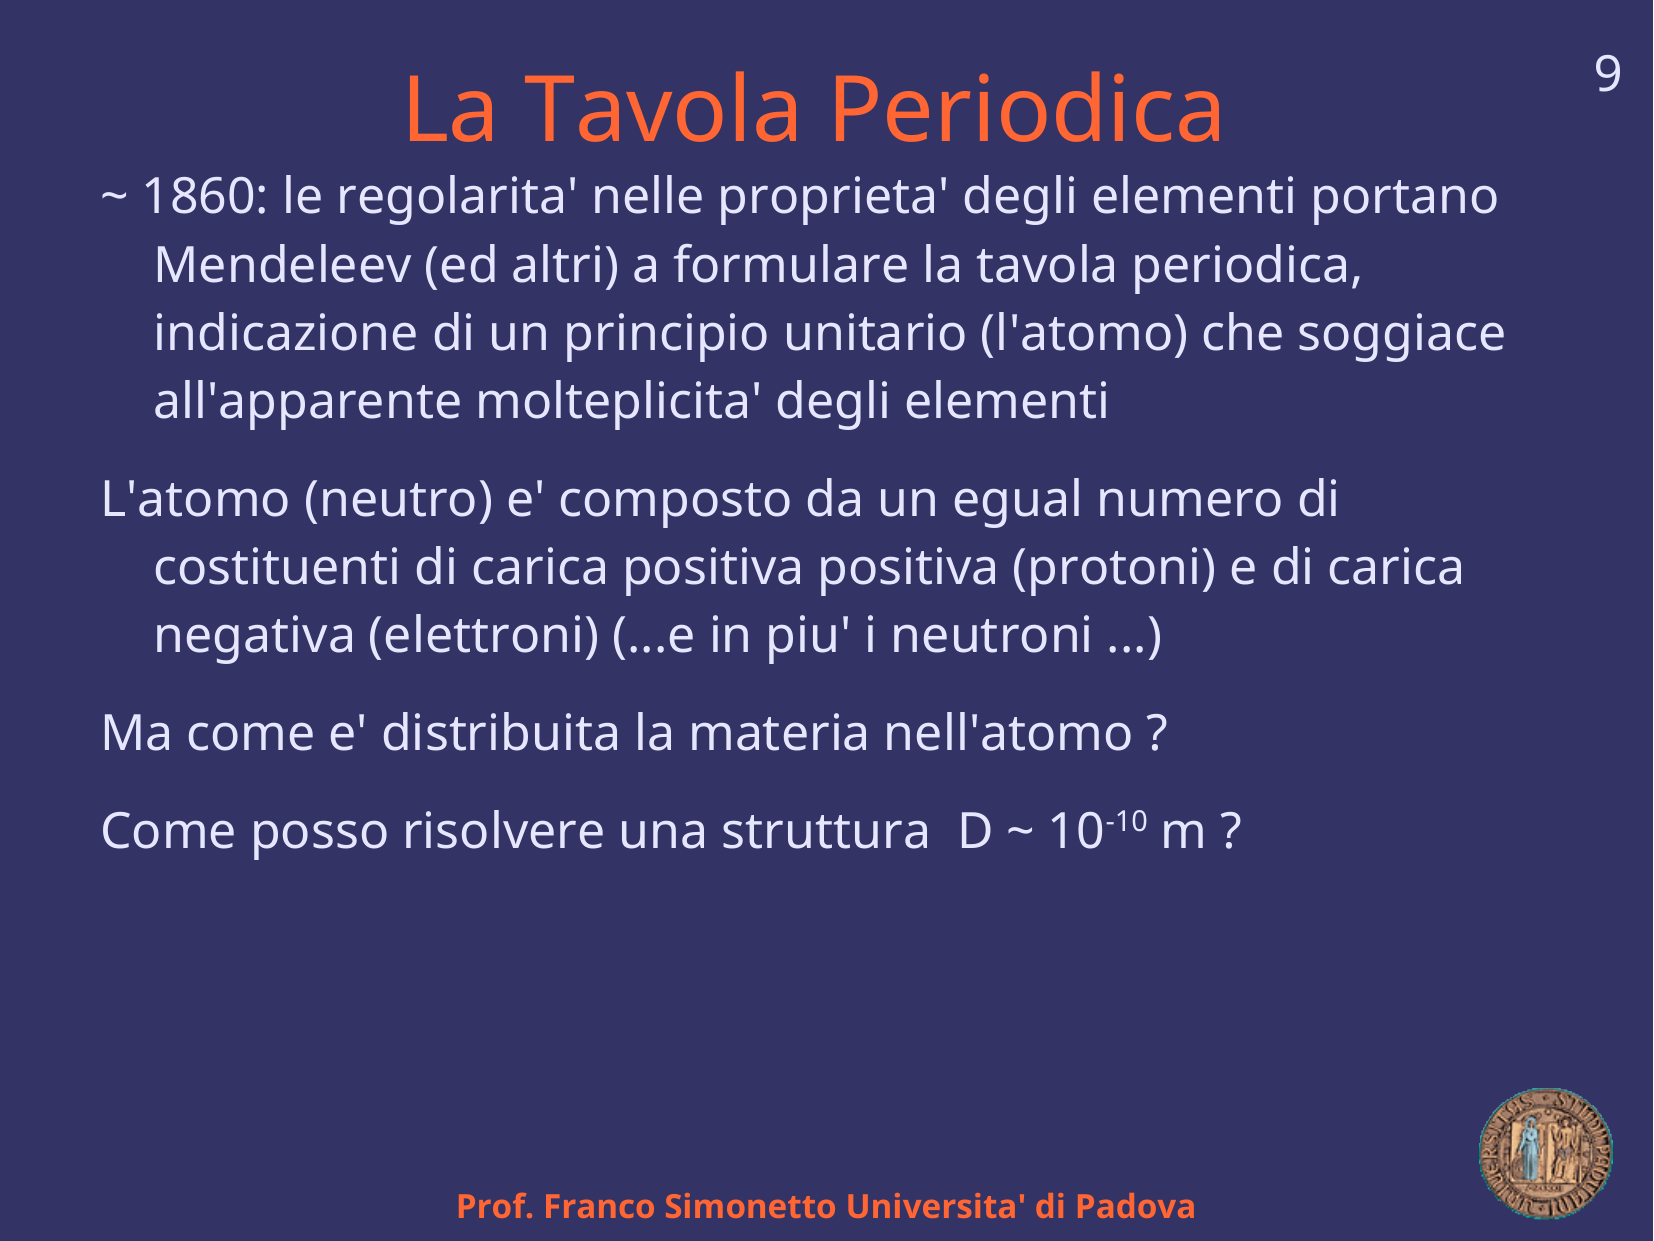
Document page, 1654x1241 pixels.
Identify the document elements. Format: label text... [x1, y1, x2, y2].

list ~ 1860: le regolarita' nelle proprieta' degli elementi portano Mendeleev (ed altri) a formulare la tavola periodica, indicazione di un principio unitario (l'atomo) che soggiace all'apparente molteplicita' degli elementi L'atomo (neutro) e' composto da un egual numero di costituenti di carica positiva positiva (protoni) e di carica negativa (elettroni) (...e in piu' i neutroni ...) Ma come e' distribuita la materia nell'atomo ? Come posso risolvere una struttura D ~ 10-10 m ? [82, 160, 1571, 980]
picture [1479, 1087, 1613, 1221]
title La Tavola Periodica [82, 55, 1571, 156]
